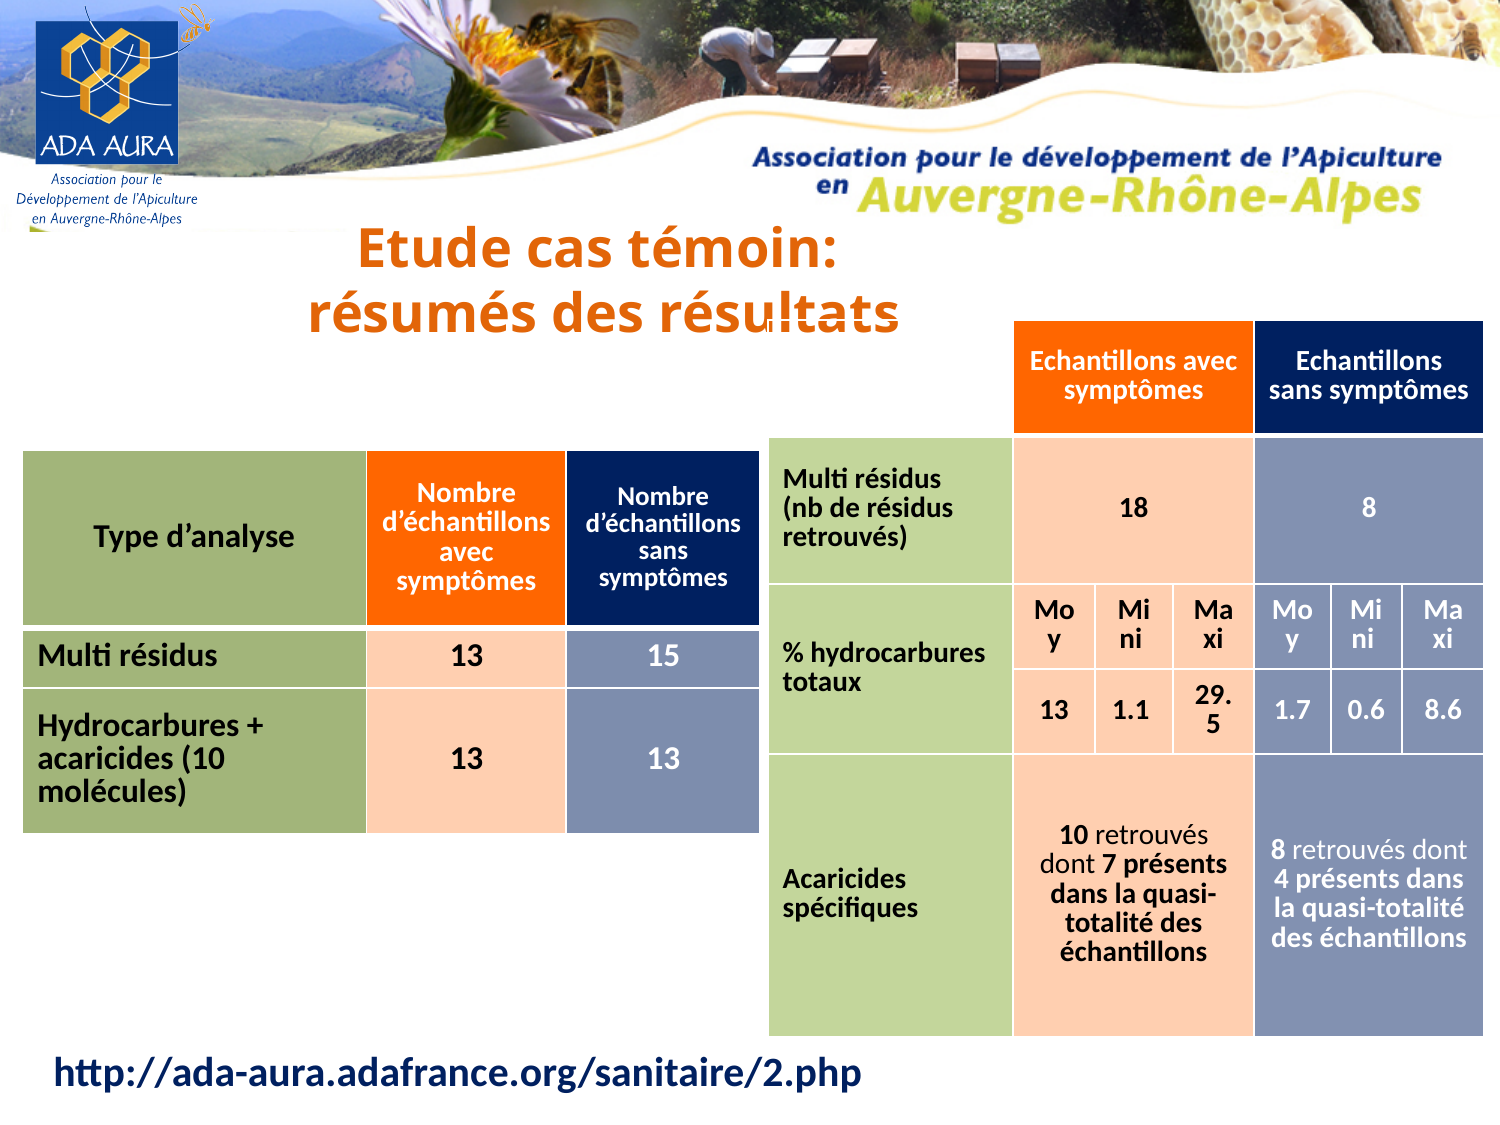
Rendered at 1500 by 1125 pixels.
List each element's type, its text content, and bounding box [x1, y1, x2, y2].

table_cell 29.5 [1174, 670, 1253, 753]
table_cell Moy [1255, 585, 1330, 668]
table_cell Mini [1096, 585, 1172, 668]
table_cell 10 retrouvés dont 7 présents dans la quasi-totalité des échantillons [1014, 755, 1253, 1036]
table_cell 1.1 [1096, 670, 1172, 753]
table_cell 18 [1014, 438, 1253, 583]
table_cell Maxi [1403, 585, 1483, 668]
picture [0, 0, 1500, 232]
table_cell Moy [1014, 585, 1094, 668]
table_header Echantillons avec symptômes [1014, 321, 1253, 433]
table_cell 8 retrouvés dont 4 présents dans la quasi-totalité des échantillons [1255, 755, 1483, 1036]
title Etude cas témoin: résumés des résultats [0, 219, 1280, 337]
table_cell 1.7 [1255, 670, 1330, 753]
table_header Nombre d’échantillons avec symptômes [367, 451, 565, 625]
table_cell Mini [1332, 585, 1401, 668]
table_cell Multi résidus (nb de résidus retrouvés) [769, 438, 1012, 583]
table_cell 15 [567, 631, 759, 687]
text_box http://ada-aura.adafrance.org/sanitaire/2.php [38, 1037, 1366, 1103]
table_cell 8.6 [1403, 670, 1483, 753]
table_cell Hydrocarbures + acaricides (10 molécules) [23, 689, 366, 833]
table_cell 13 [1014, 670, 1094, 753]
table_cell Maxi [1174, 585, 1253, 668]
table_cell 0.6 [1332, 670, 1401, 753]
table_header Type d’analyse [23, 451, 366, 625]
table_header [769, 321, 1012, 433]
table_header Nombre d’échantillons sans symptômes [567, 451, 759, 625]
table_cell 13 [367, 689, 565, 833]
table_cell 8 [1255, 438, 1483, 583]
table_cell % hydrocarbures totaux [769, 585, 1012, 753]
table_cell 13 [367, 631, 565, 687]
table_cell Multi résidus [23, 631, 366, 687]
table_header Echantillons sans symptômes [1255, 321, 1483, 433]
table_cell 13 [567, 689, 759, 833]
table_cell Acaricides spécifiques [769, 755, 1012, 1036]
